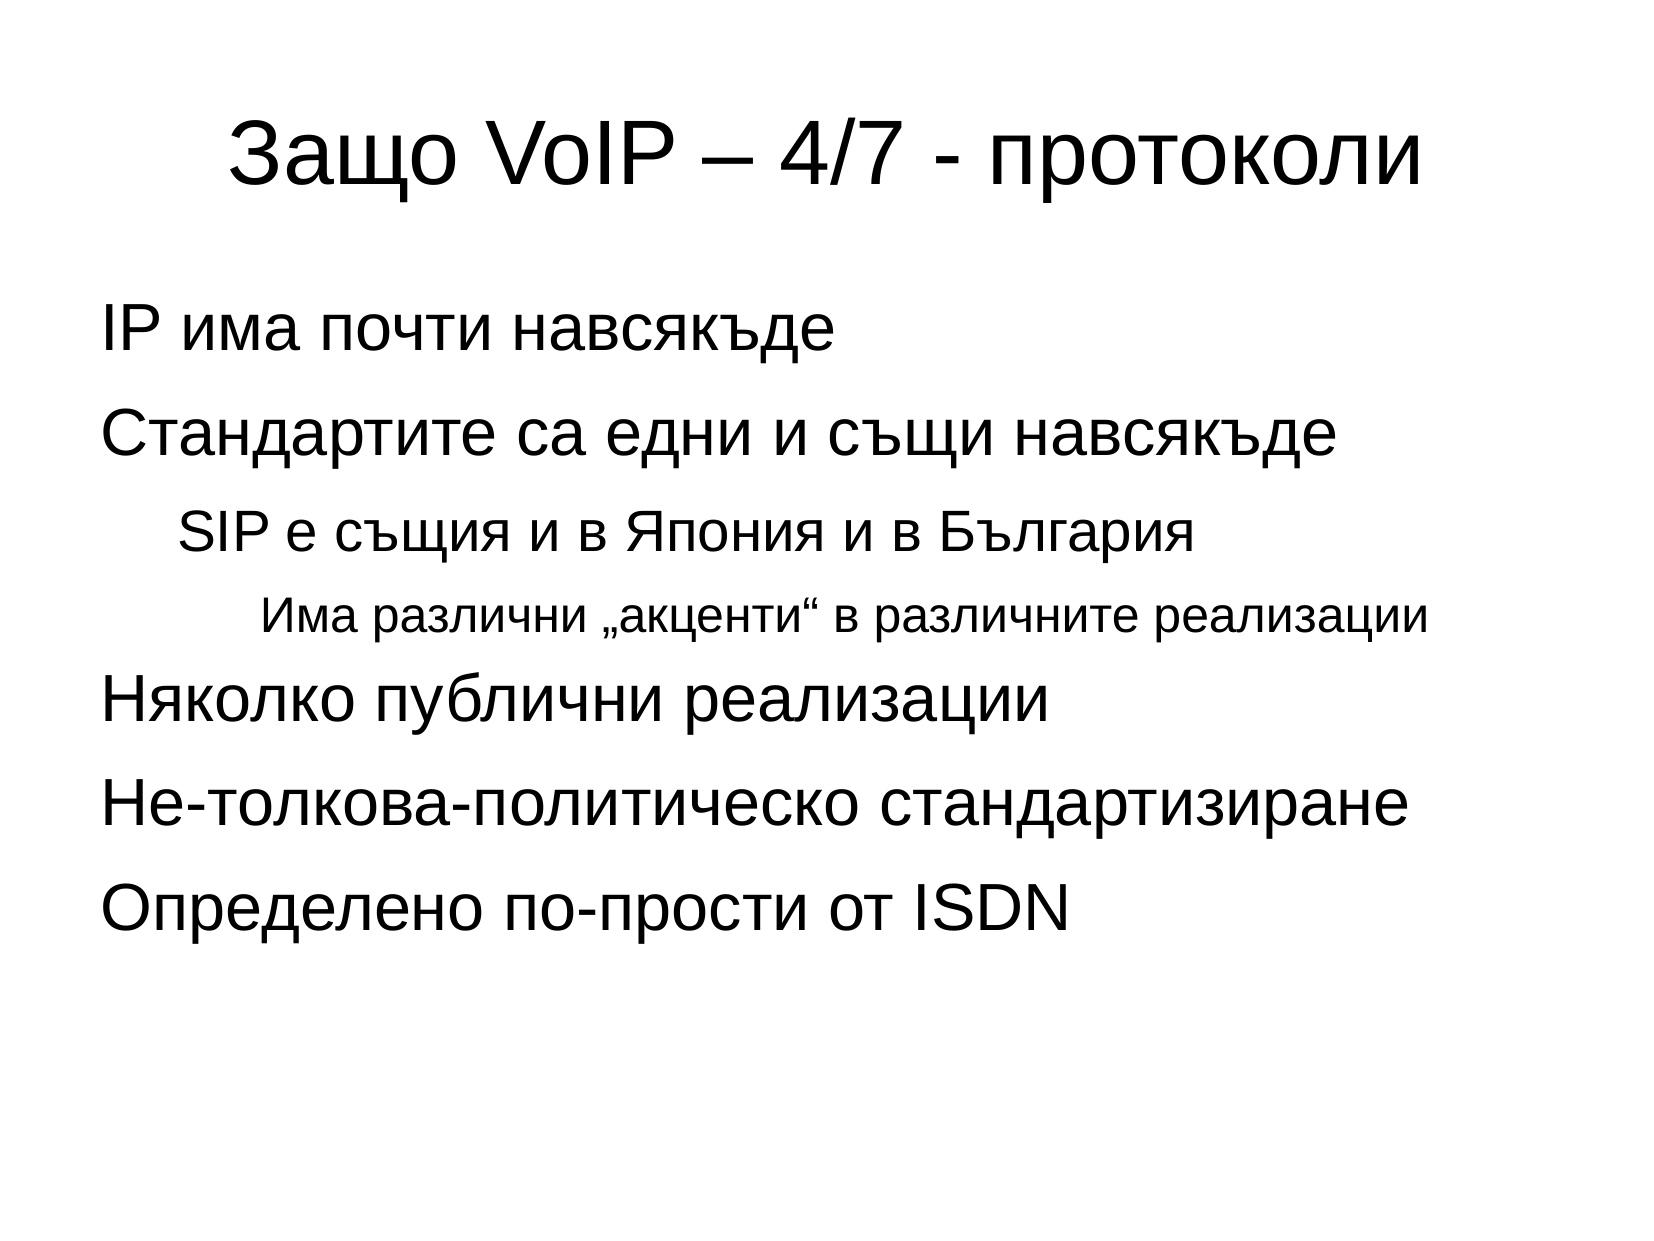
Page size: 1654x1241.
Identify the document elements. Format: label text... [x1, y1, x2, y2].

list IP има почти навсякъде Стандартите са едни и същи навсякъде SIP е същия и в Япония и в България Има различни „акценти“ в различните реализации Няколко публични реализации Не-толкова-политическо стандартизиране Определено по-прости от ISDN [82, 290, 1571, 1107]
title Защо VoIP – 4/7 - протоколи [82, 56, 1571, 250]
